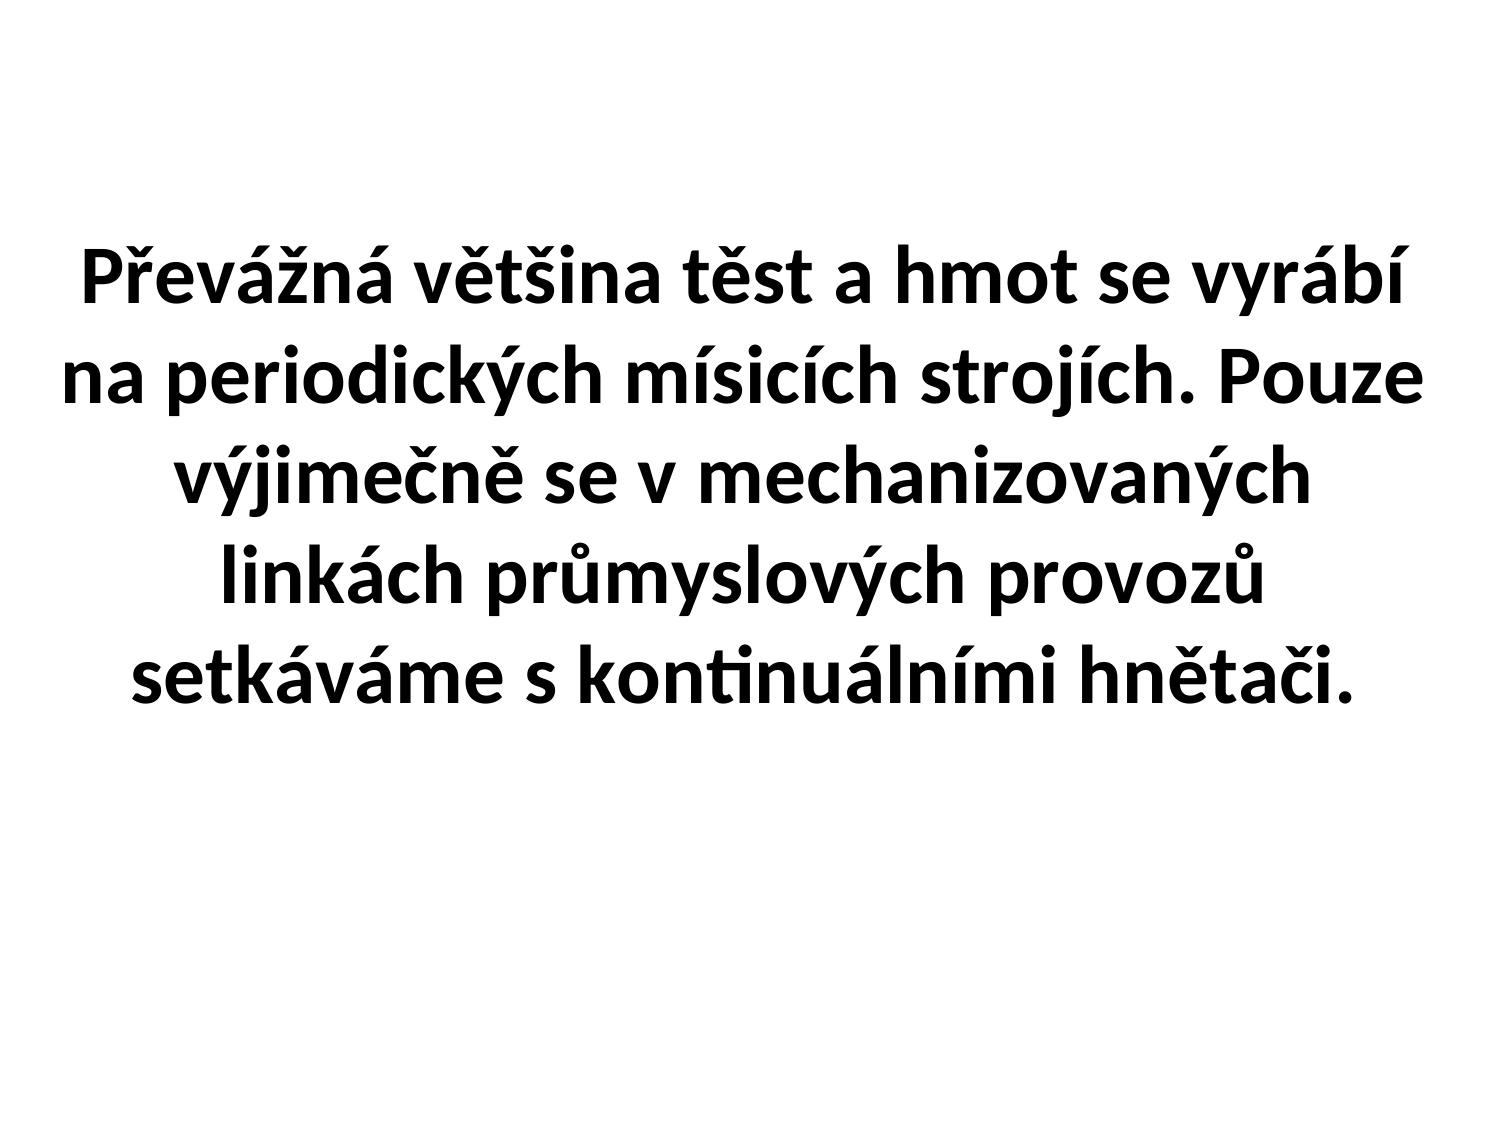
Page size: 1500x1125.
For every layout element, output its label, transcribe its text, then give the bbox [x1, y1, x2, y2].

title Převážná většina těst a hmot se vyrábí na periodických mísicích strojích. Pouze výjimečně se v mechanizovaných linkách průmyslových provozů setkáváme s kontinuálními hnětači. [41, 112, 1447, 828]
